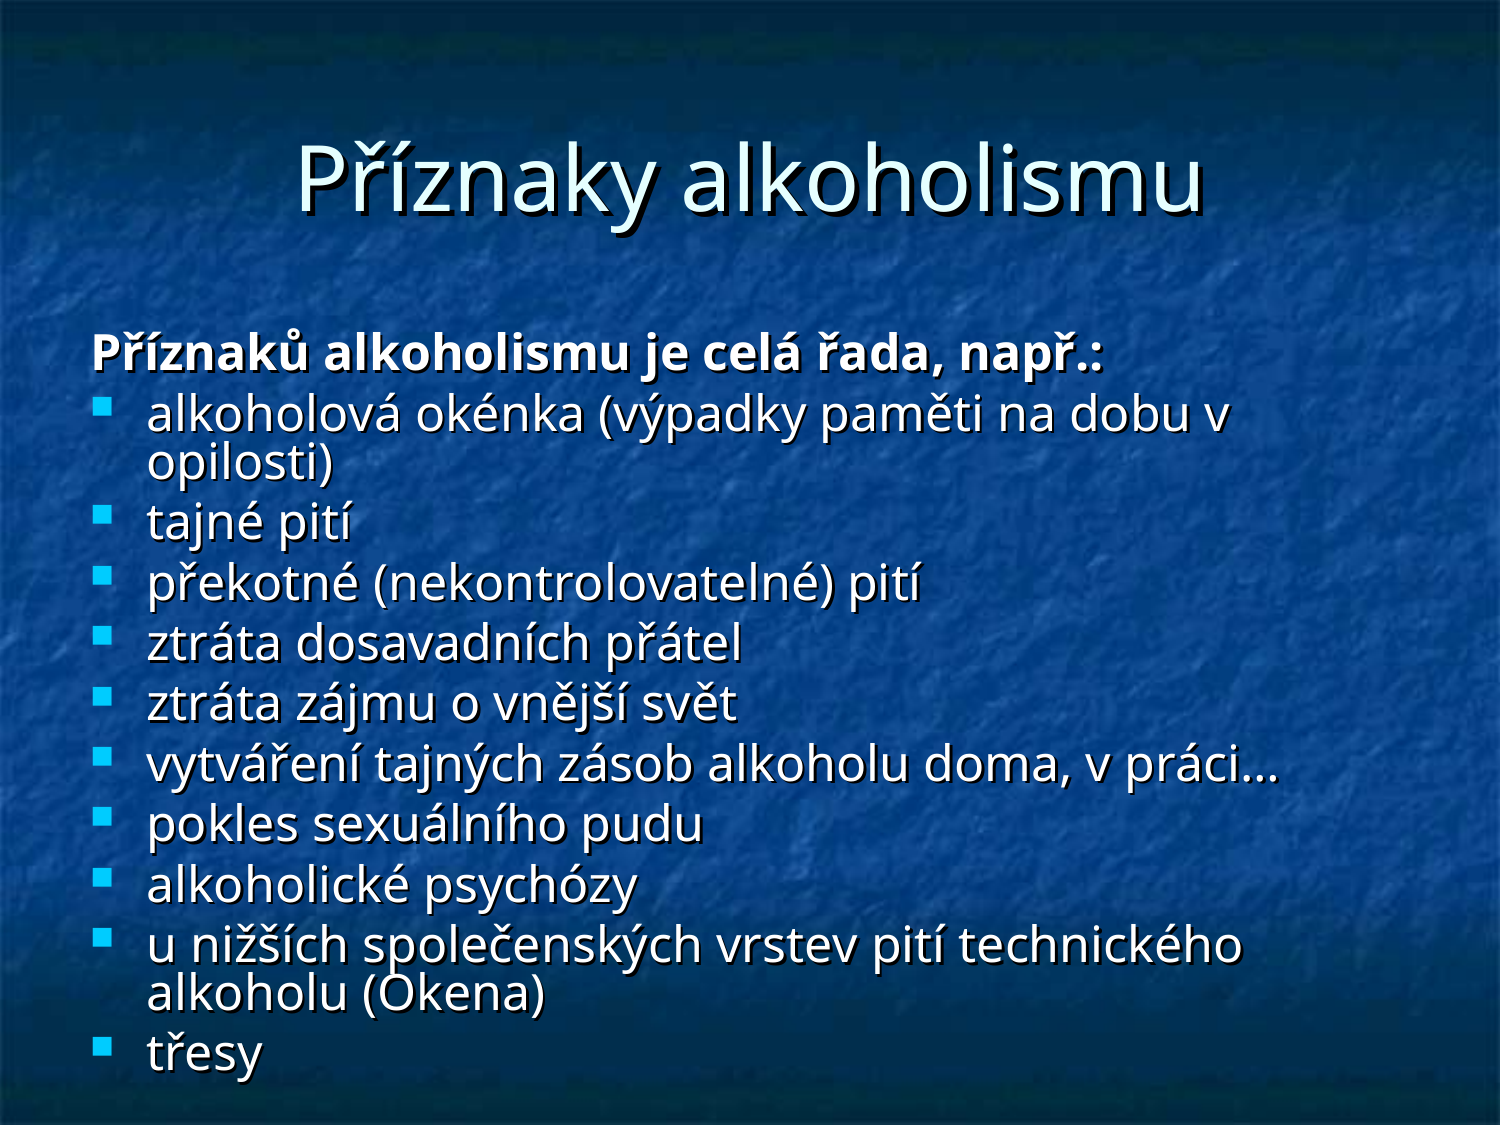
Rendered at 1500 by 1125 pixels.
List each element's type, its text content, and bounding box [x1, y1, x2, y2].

list Příznaků alkoholismu je celá řada, např.: alkoholová okénka (výpadky paměti na dobu v opilosti) tajné pití překotné (nekontrolovatelné) pití ztráta dosavadních přátel ztráta zájmu o vnější svět vytváření tajných zásob alkoholu doma, v práci… pokles sexuálního pudu alkoholické psychózy u nižších společenských vrstev pití technického alkoholu (Okena) třesy [75, 324, 1426, 1041]
title Příznaky alkoholismu [75, 62, 1426, 288]
picture [0, 0, 1500, 1125]
